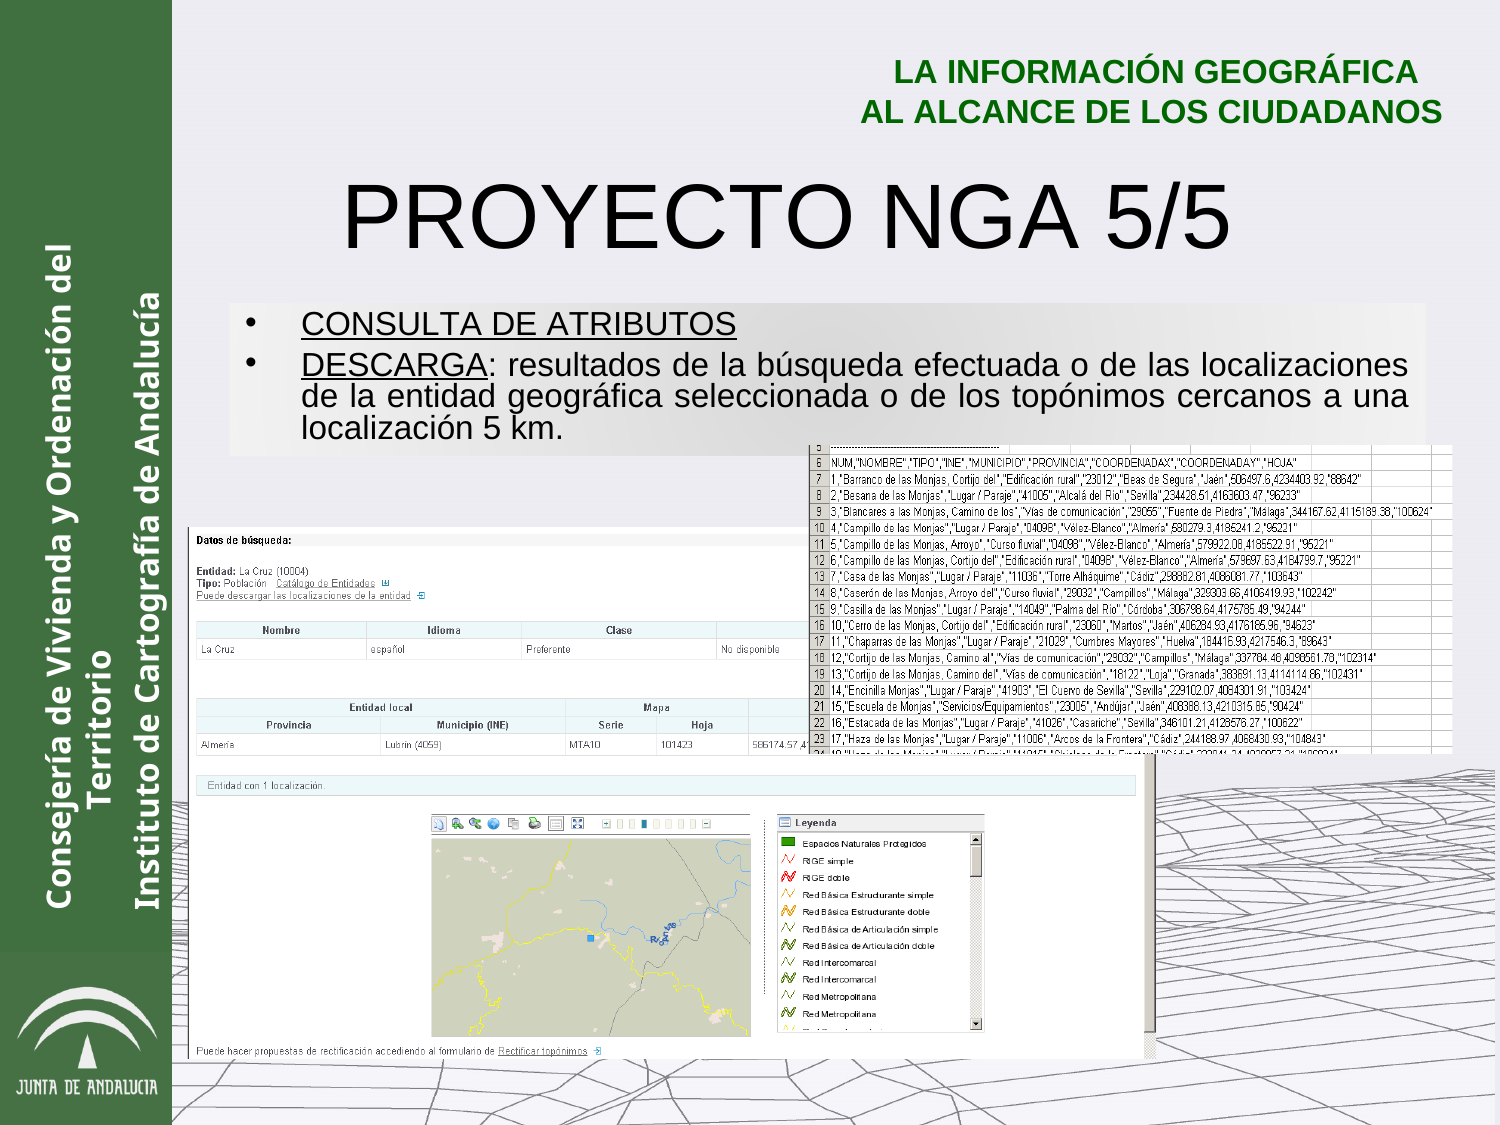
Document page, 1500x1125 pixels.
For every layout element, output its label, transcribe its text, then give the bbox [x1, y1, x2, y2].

text_box CONSULTA DE ATRIBUTOS DESCARGA: resultados de la búsqueda efectuada o de las localizaciones de la entidad geográfica seleccionada o de los topónimos cercanos a una localización 5 km. [230, 337, 1426, 457]
picture [172, 0, 1500, 1125]
text_box PROYECTO NGA 5/5 [112, 148, 1463, 337]
